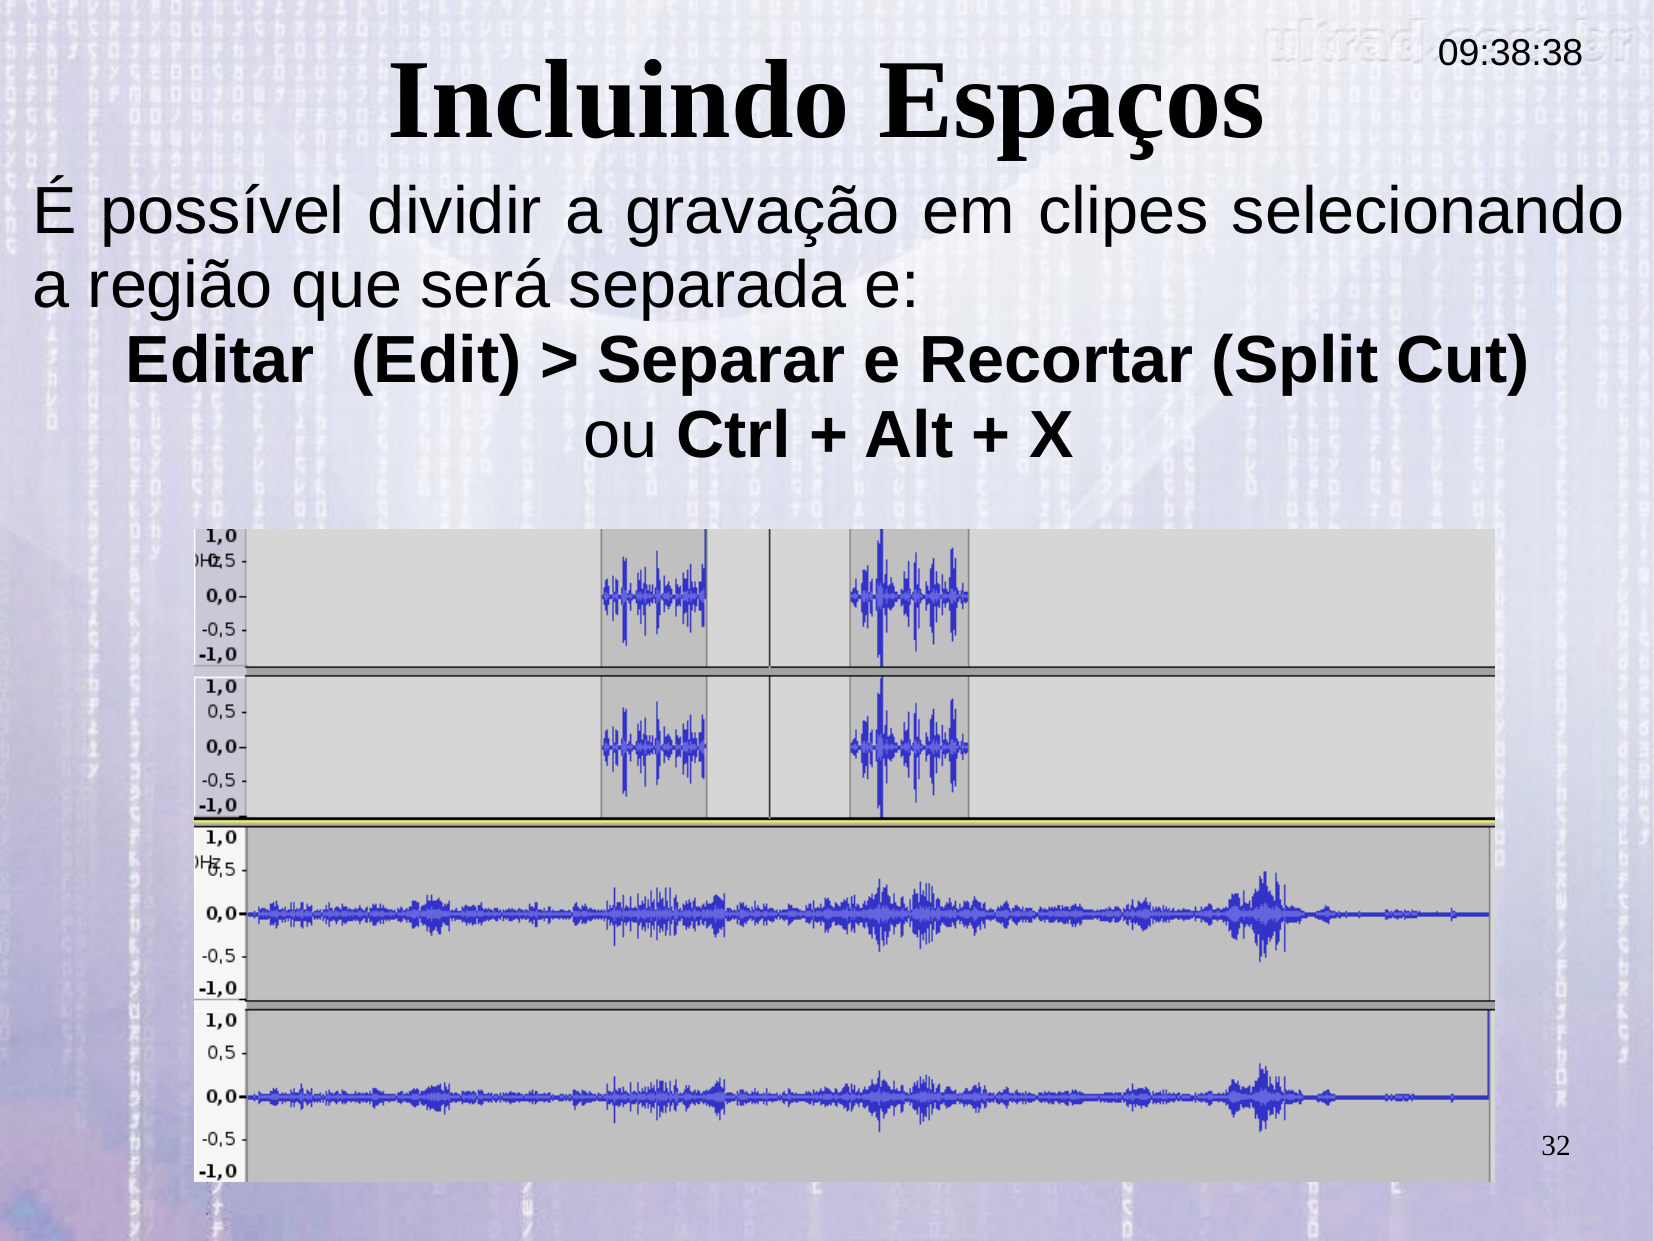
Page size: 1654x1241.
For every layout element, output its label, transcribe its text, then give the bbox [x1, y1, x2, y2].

text_box 12:04:18 [1423, 23, 1631, 94]
text_box É possível dividir a gravação em clipes selecionando a região que será separada e: Editar (Edit) > Separar e Recortar (Split Cut) ou Ctrl + Alt + X [17, 165, 1641, 480]
picture [0, 0, 1654, 1241]
text_box Incluindo Espaços [29, 29, 1625, 165]
